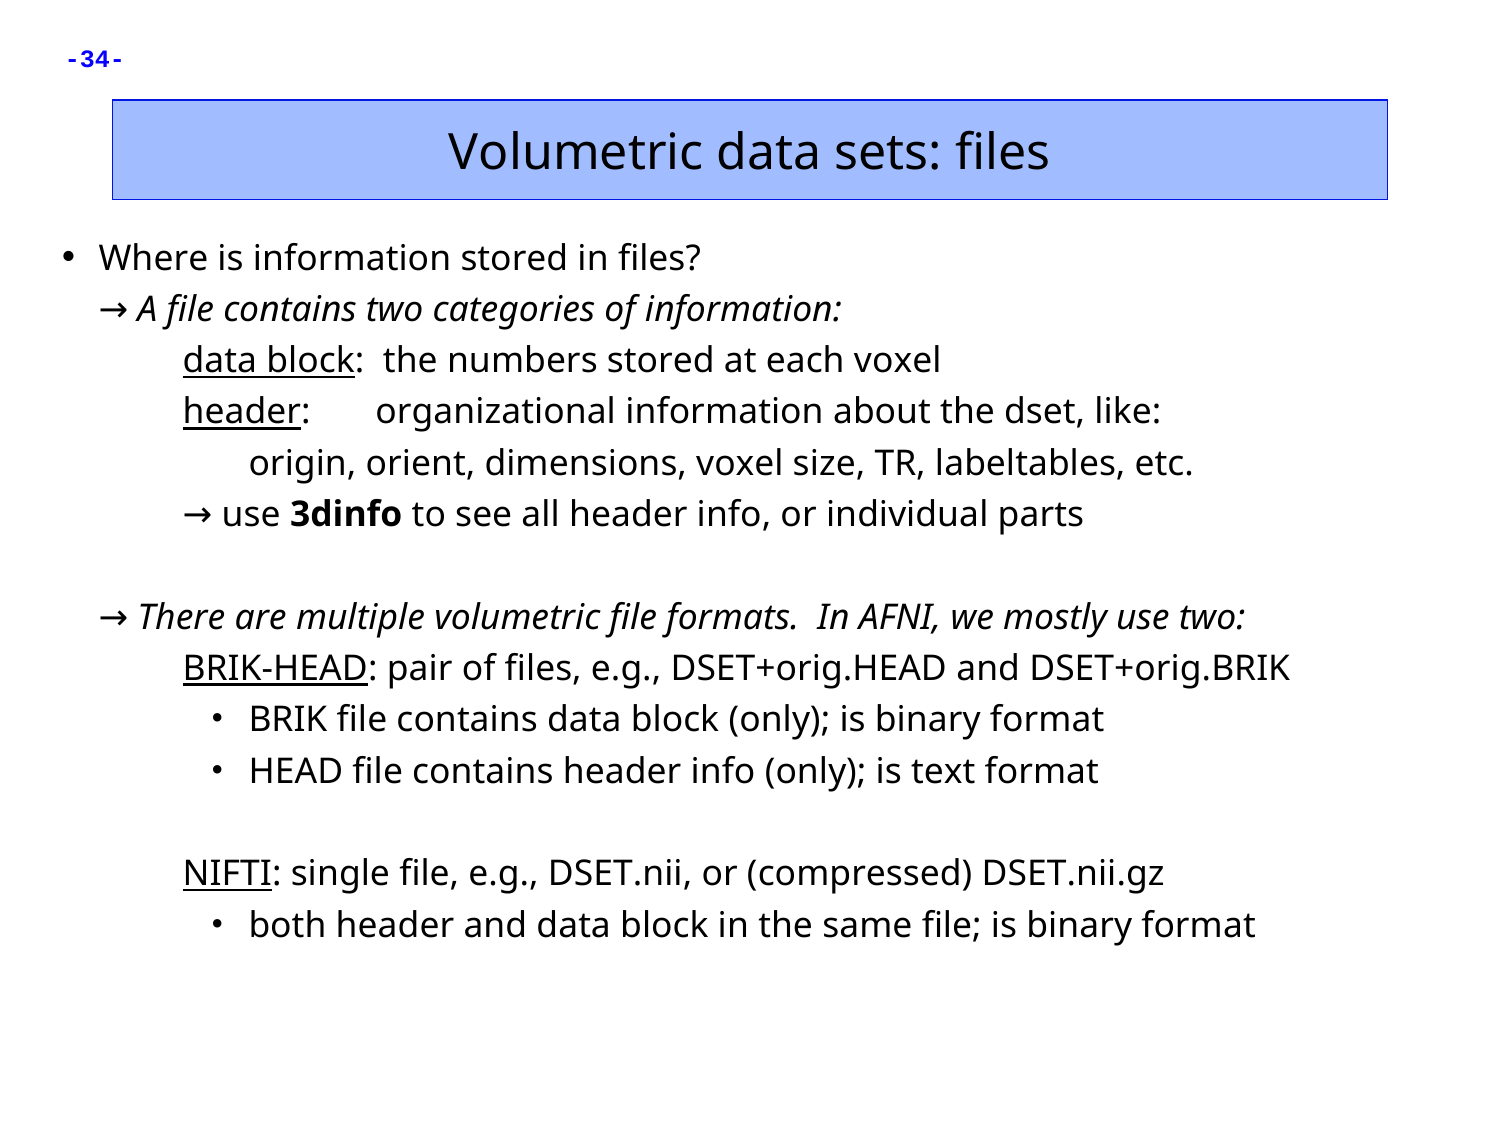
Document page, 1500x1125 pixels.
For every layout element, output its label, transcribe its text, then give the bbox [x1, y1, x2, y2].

text_box Volumetric data sets: files [112, 99, 1388, 200]
text_box Where is information stored in files? → A file contains two categories of information: data block: the numbers stored at each voxel header: organizational information about the dset, like: origin, orient, dimensions, voxel size, TR, labeltables, etc. → use 3dinfo to see all header info, or individual parts → There are multiple volumetric file formats. In AFNI, we mostly use two: BRIK-HEAD: pair of files, e.g., DSET+orig.HEAD and DSET+orig.BRIK BRIK file contains data block (only); is binary format HEAD file contains header info (only); is text format NIFTI: single file, e.g., DSET.nii, or (compressed) DSET.nii.gz both header and data block in the same file; is binary format [46, 226, 1489, 376]
